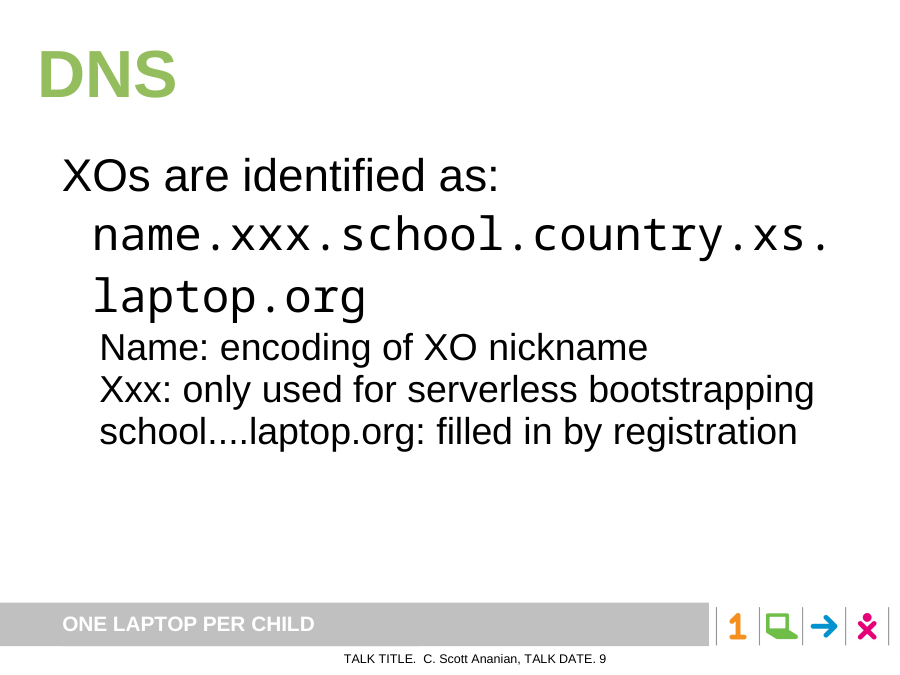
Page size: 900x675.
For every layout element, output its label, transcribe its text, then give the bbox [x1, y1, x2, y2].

title DNS [37, 37, 856, 211]
picture [844, 598, 898, 655]
list XOs are identified as: name.xxx.school.country.xs.laptop.org Name: encoding of XO nickname Xxx: only used for serverless bootstrapping school....laptop.org: filled in by registration [61, 150, 844, 675]
